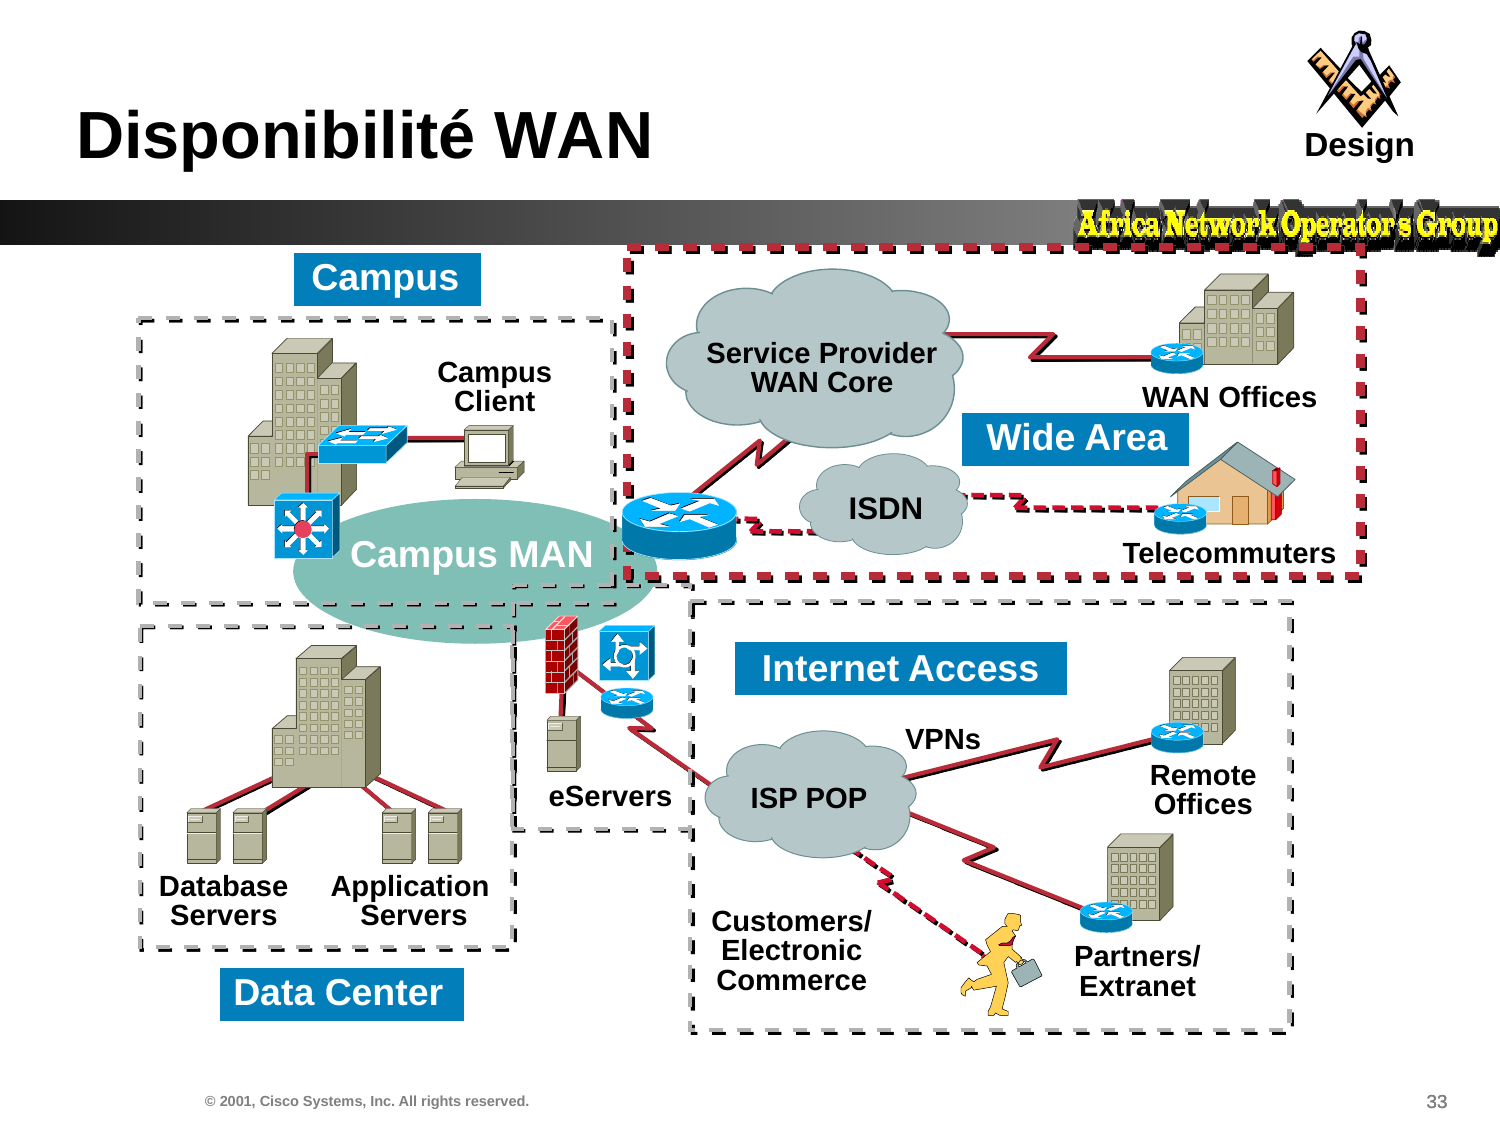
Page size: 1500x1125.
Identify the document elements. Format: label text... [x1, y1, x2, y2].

picture [1121, 926, 1133, 932]
text_box Campus Client [423, 348, 566, 425]
picture [386, 425, 408, 464]
picture [1184, 514, 1197, 519]
picture [629, 699, 642, 704]
text_box [1062, 642, 1067, 695]
text_box [293, 498, 658, 644]
text_box Remote Offices [1125, 750, 1282, 827]
picture [361, 436, 384, 441]
text_box Database Servers [132, 862, 316, 939]
picture [454, 425, 525, 489]
text_box Data Center [221, 963, 466, 1020]
text_box [294, 253, 481, 306]
picture [598, 624, 657, 682]
picture [1179, 273, 1295, 372]
picture [1150, 343, 1166, 351]
picture [634, 711, 654, 719]
picture [642, 514, 675, 527]
text_box eServers [519, 738, 703, 820]
text_box Campus MAN [336, 525, 608, 583]
picture [681, 515, 715, 528]
picture [665, 267, 965, 450]
text_box [962, 413, 1169, 466]
picture [1307, 29, 1402, 118]
picture [622, 492, 738, 561]
picture [600, 687, 654, 704]
text_box Partners/ Extranet [1060, 932, 1215, 1009]
picture [1180, 347, 1193, 351]
text_box WAN Offices [1128, 372, 1331, 421]
text_box Telecommuters [1107, 529, 1352, 576]
picture [1161, 733, 1174, 738]
picture [186, 808, 221, 862]
text_box Campus [299, 249, 482, 305]
picture [279, 505, 327, 553]
picture [1180, 733, 1194, 738]
picture [1163, 347, 1175, 351]
picture [339, 430, 364, 435]
picture [1165, 514, 1178, 521]
title Disponibilité WAN [62, 41, 1313, 180]
text_box ISP POP [737, 773, 881, 822]
picture [370, 428, 394, 432]
picture [960, 913, 1043, 1016]
picture [1154, 527, 1207, 535]
picture [1161, 354, 1173, 359]
text_box VPNs [891, 714, 995, 763]
picture [1151, 722, 1168, 729]
picture [232, 808, 267, 862]
picture [427, 808, 463, 862]
text_box Service Provider WAN Core [693, 329, 952, 406]
text_box Customers/ Electronic Commerce [678, 897, 906, 1003]
picture [1181, 726, 1193, 730]
picture [1080, 902, 1105, 910]
picture [645, 499, 678, 510]
picture [1080, 926, 1091, 932]
text_box Wide Area [974, 408, 1190, 465]
picture [683, 499, 716, 511]
picture [1154, 441, 1296, 525]
picture [1180, 354, 1192, 359]
picture [546, 715, 581, 772]
text_box Internet Access [750, 640, 1062, 696]
picture [271, 645, 382, 788]
picture [1166, 507, 1178, 511]
picture [247, 338, 358, 559]
text_box ISDN [835, 482, 937, 533]
text_box [220, 968, 464, 1021]
picture [545, 615, 579, 695]
text_box Application Servers [316, 862, 528, 939]
picture [798, 452, 969, 556]
picture [622, 492, 670, 508]
picture [600, 711, 619, 719]
picture [704, 729, 918, 859]
picture [1090, 913, 1102, 918]
picture [1109, 913, 1121, 918]
picture [381, 808, 417, 862]
text_box Design [1292, 118, 1428, 169]
picture [1169, 657, 1236, 745]
text_box [735, 642, 750, 695]
picture [1107, 833, 1174, 922]
picture [1163, 726, 1175, 730]
picture [331, 439, 356, 443]
picture [1150, 366, 1158, 372]
